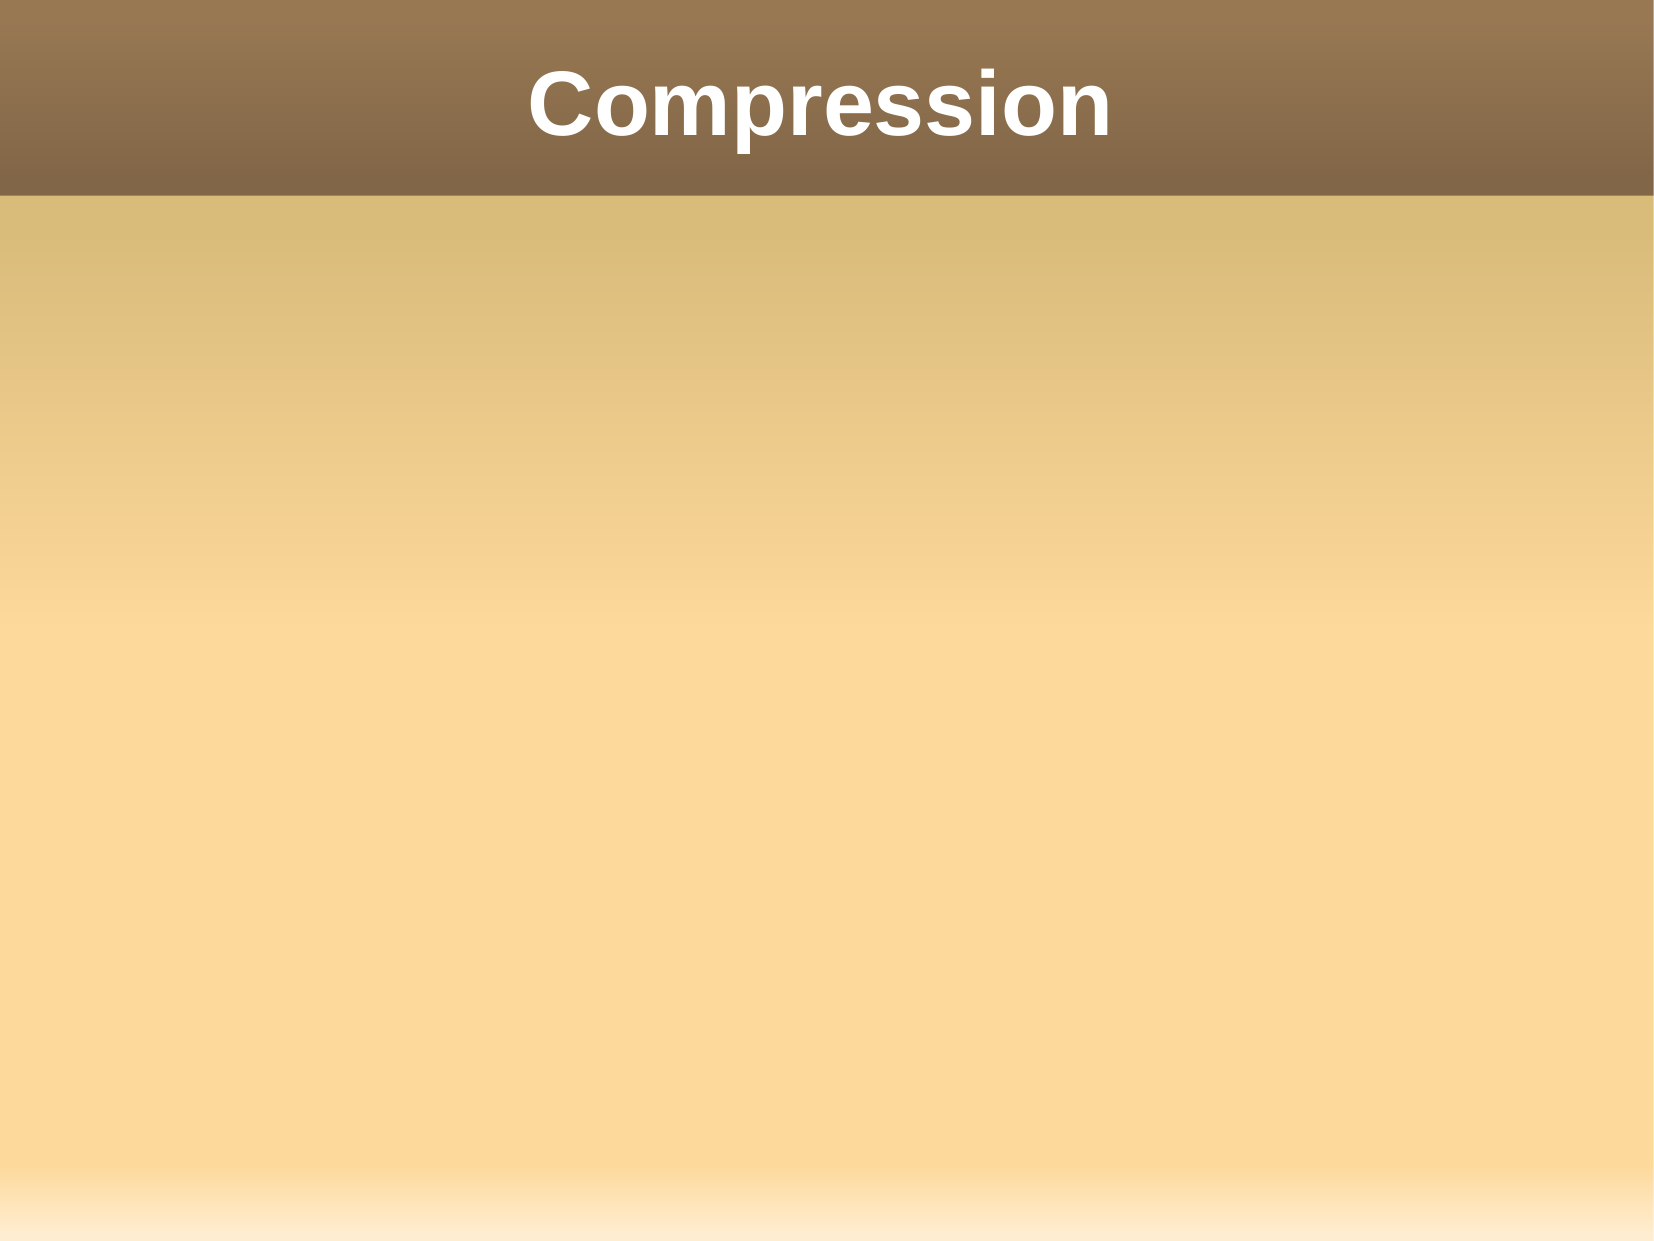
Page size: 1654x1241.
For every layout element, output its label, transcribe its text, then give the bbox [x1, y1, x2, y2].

picture [0, 0, 1654, 1241]
title Compression [76, 0, 1565, 208]
